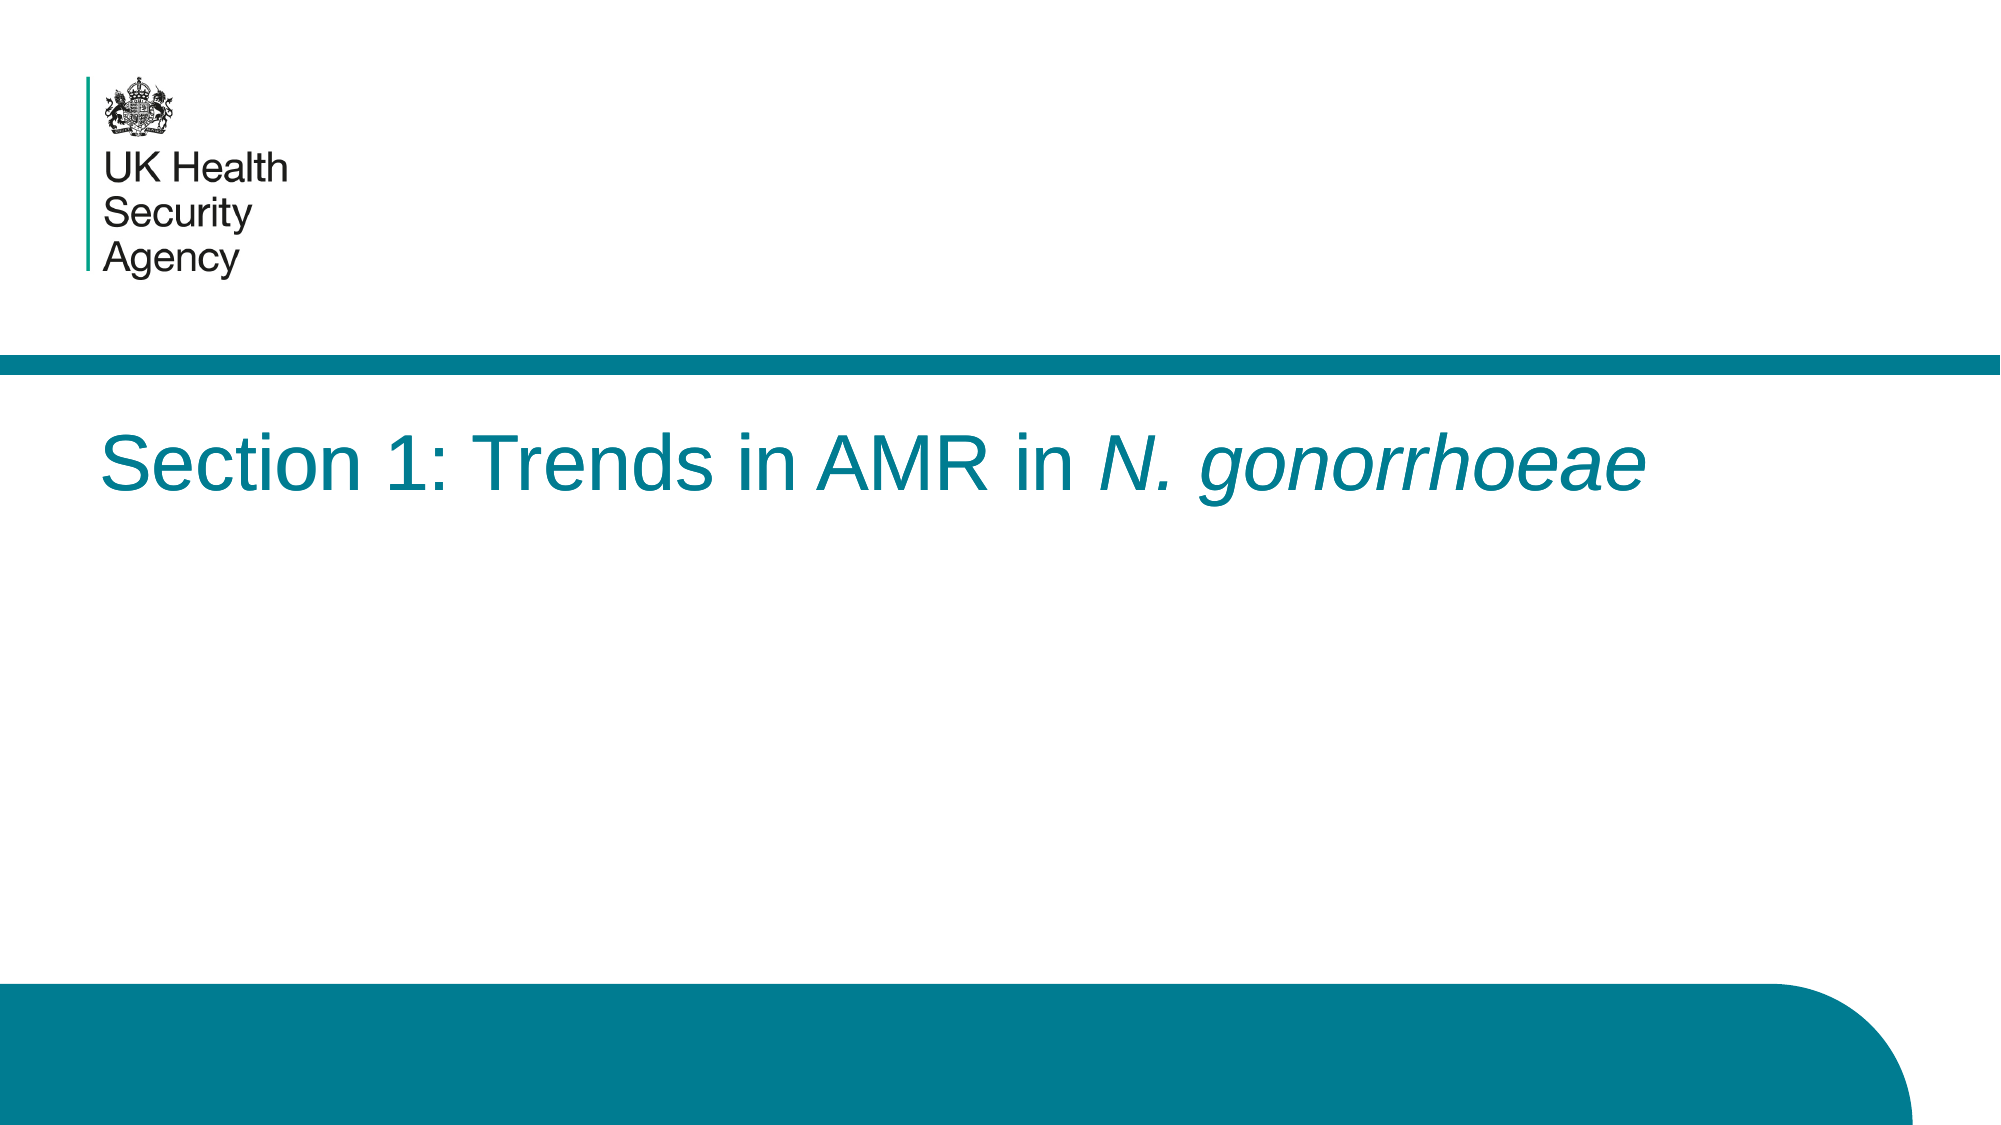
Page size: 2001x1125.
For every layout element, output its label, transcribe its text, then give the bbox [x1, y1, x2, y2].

title Section 1: Trends in AMR in N. gonorrhoeae [84, 414, 1804, 807]
